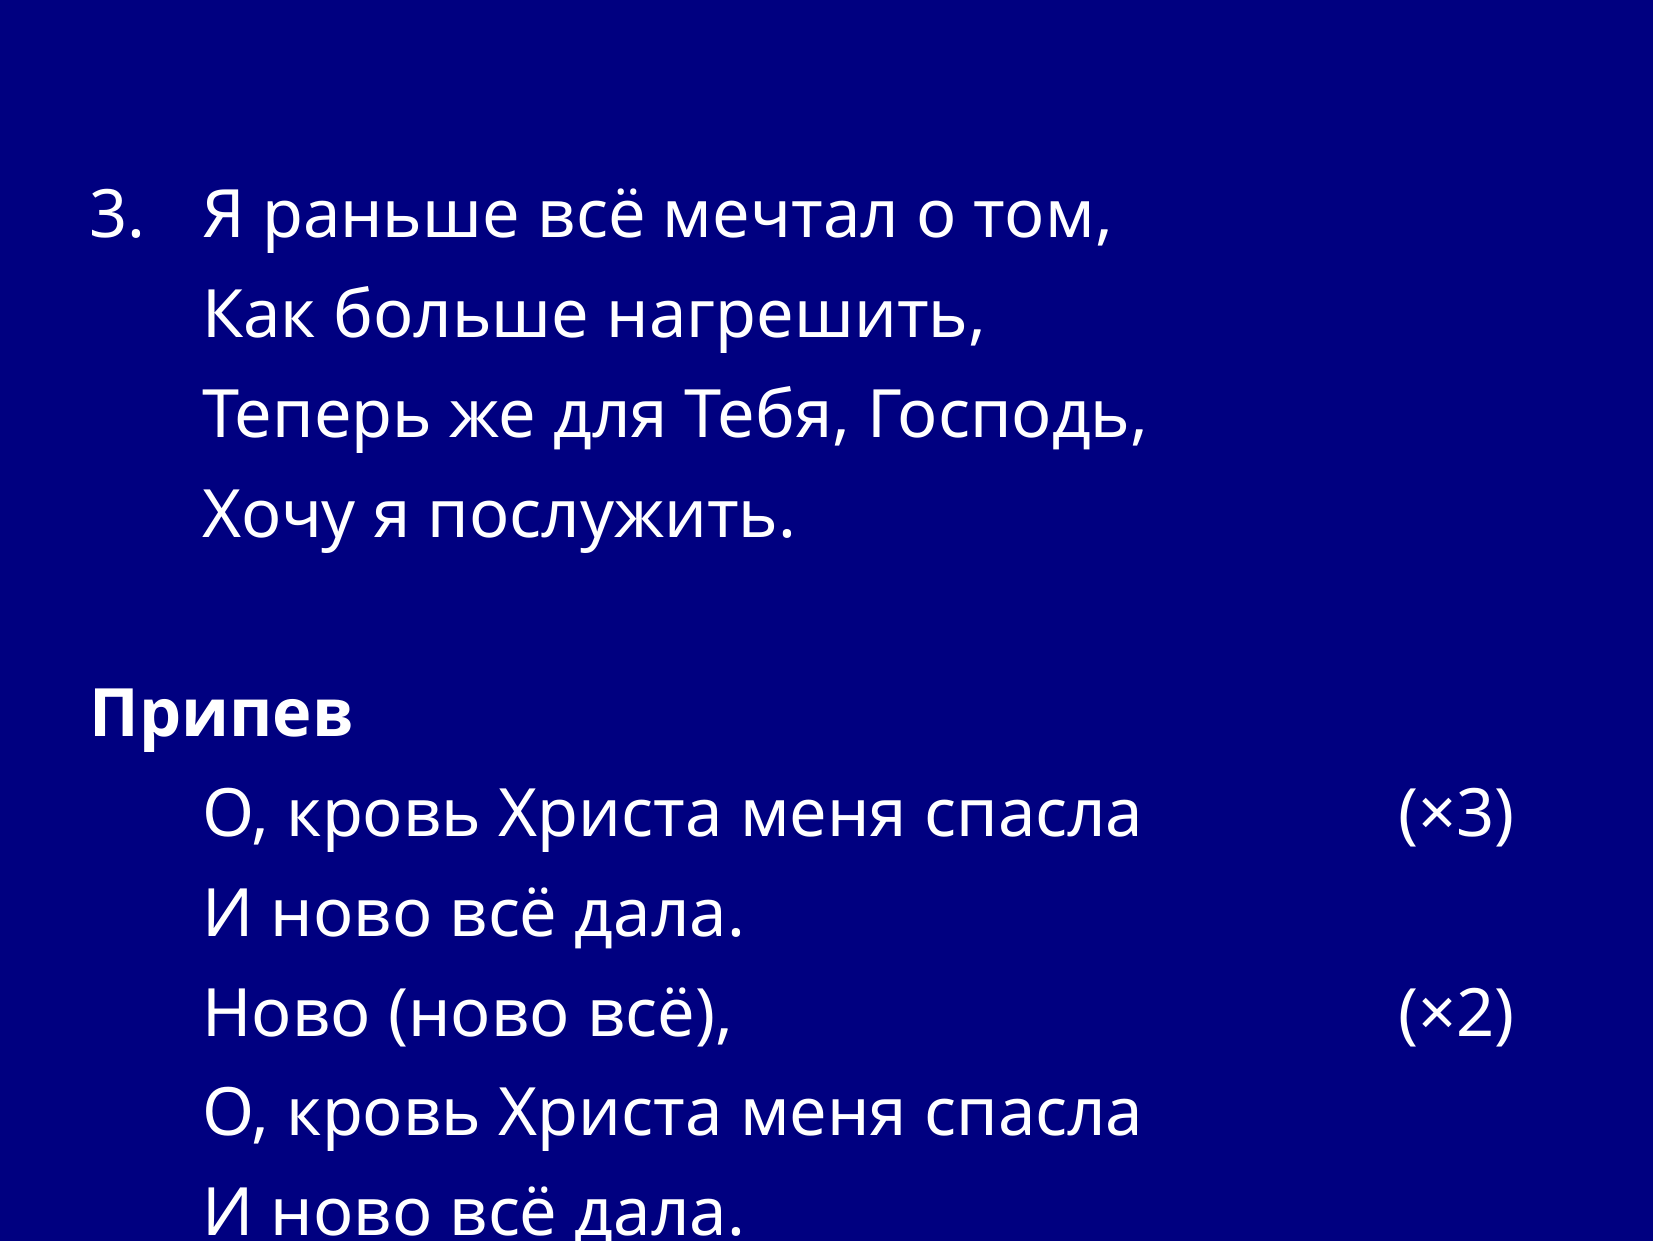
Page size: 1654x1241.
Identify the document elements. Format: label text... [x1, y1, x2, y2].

text_box 3. Я раньше всё мечтал о том, Как больше нагрешить, Теперь же для Тебя, Господь, Хочу я послужить. Припев О, кровь Христа меня спасла (×3) И ново всё дала. Ново (ново всё), (×2) О, кровь Христа меня спасла И ново всё дала. [75, 150, 1576, 1163]
